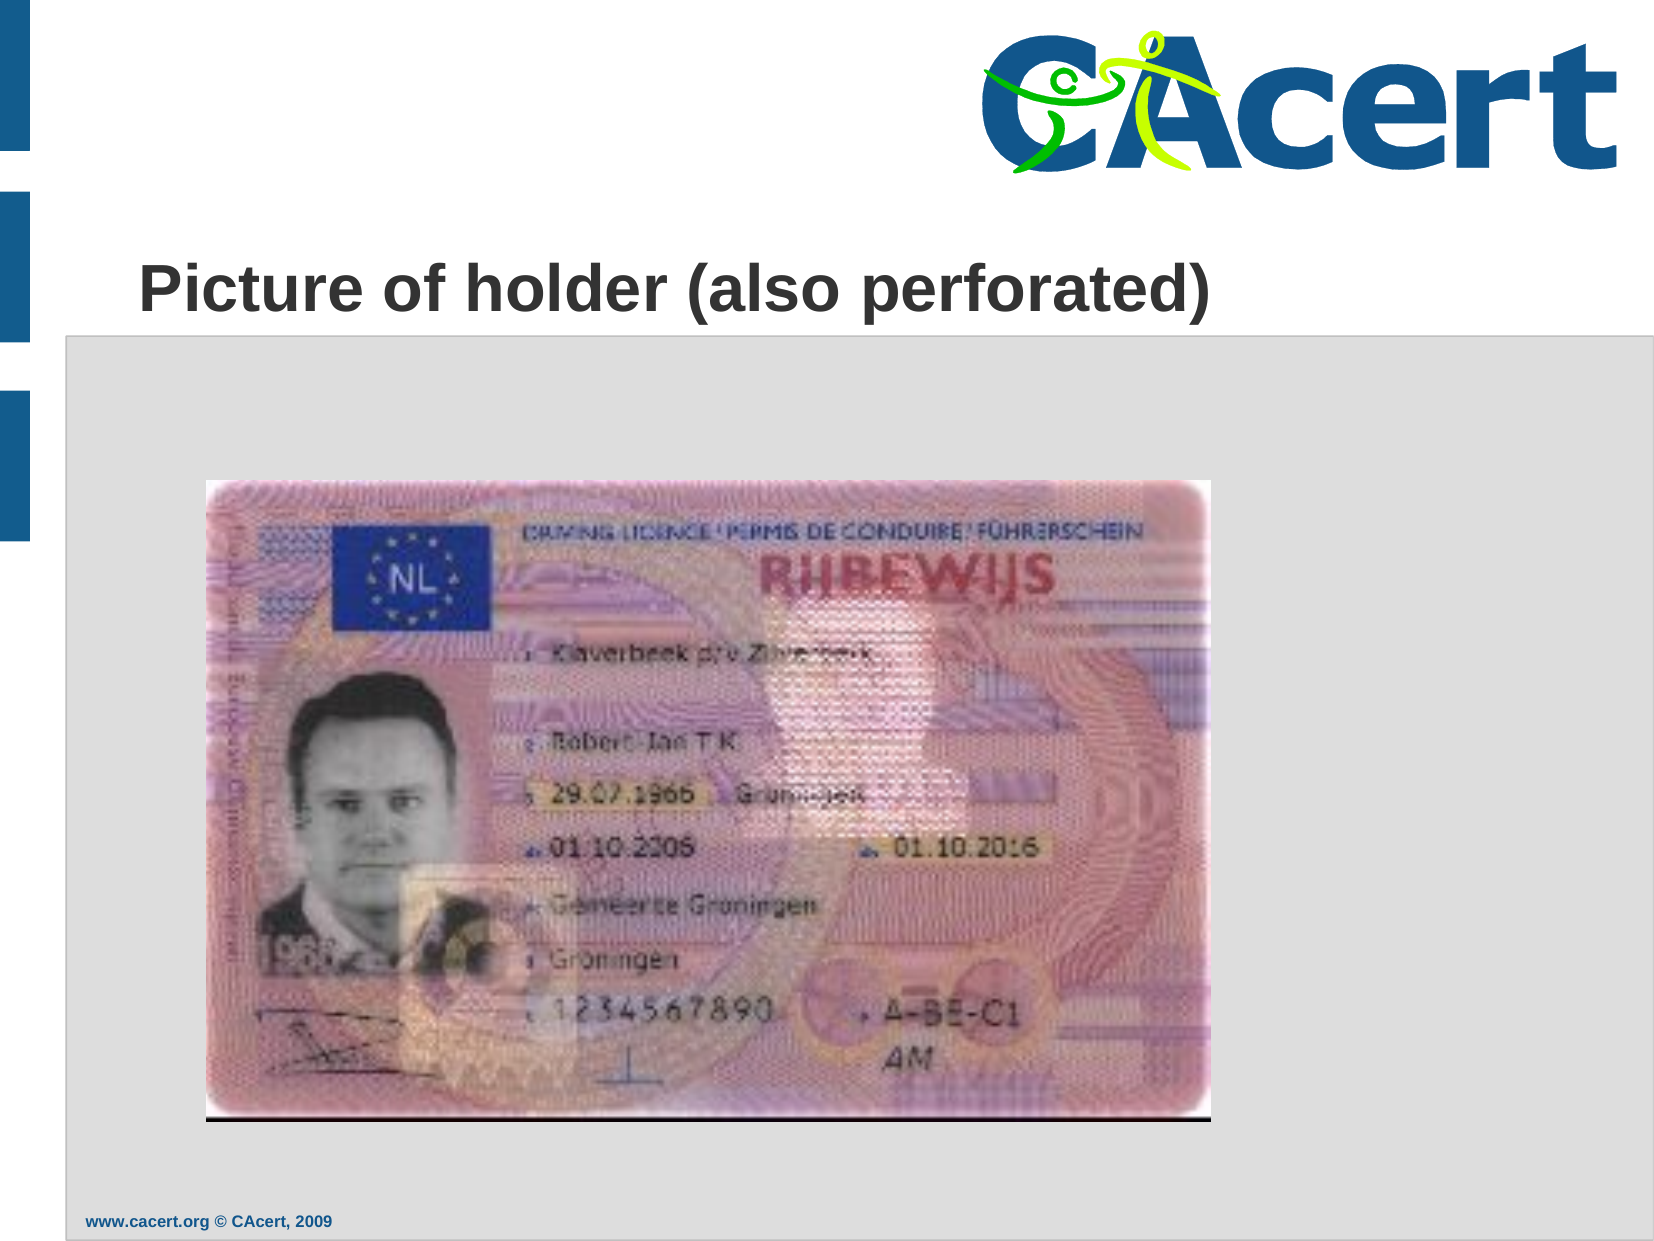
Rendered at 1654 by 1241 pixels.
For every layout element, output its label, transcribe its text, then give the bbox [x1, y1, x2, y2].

title Picture of holder (also perforated) [121, 167, 1533, 326]
picture [206, 480, 1211, 1123]
